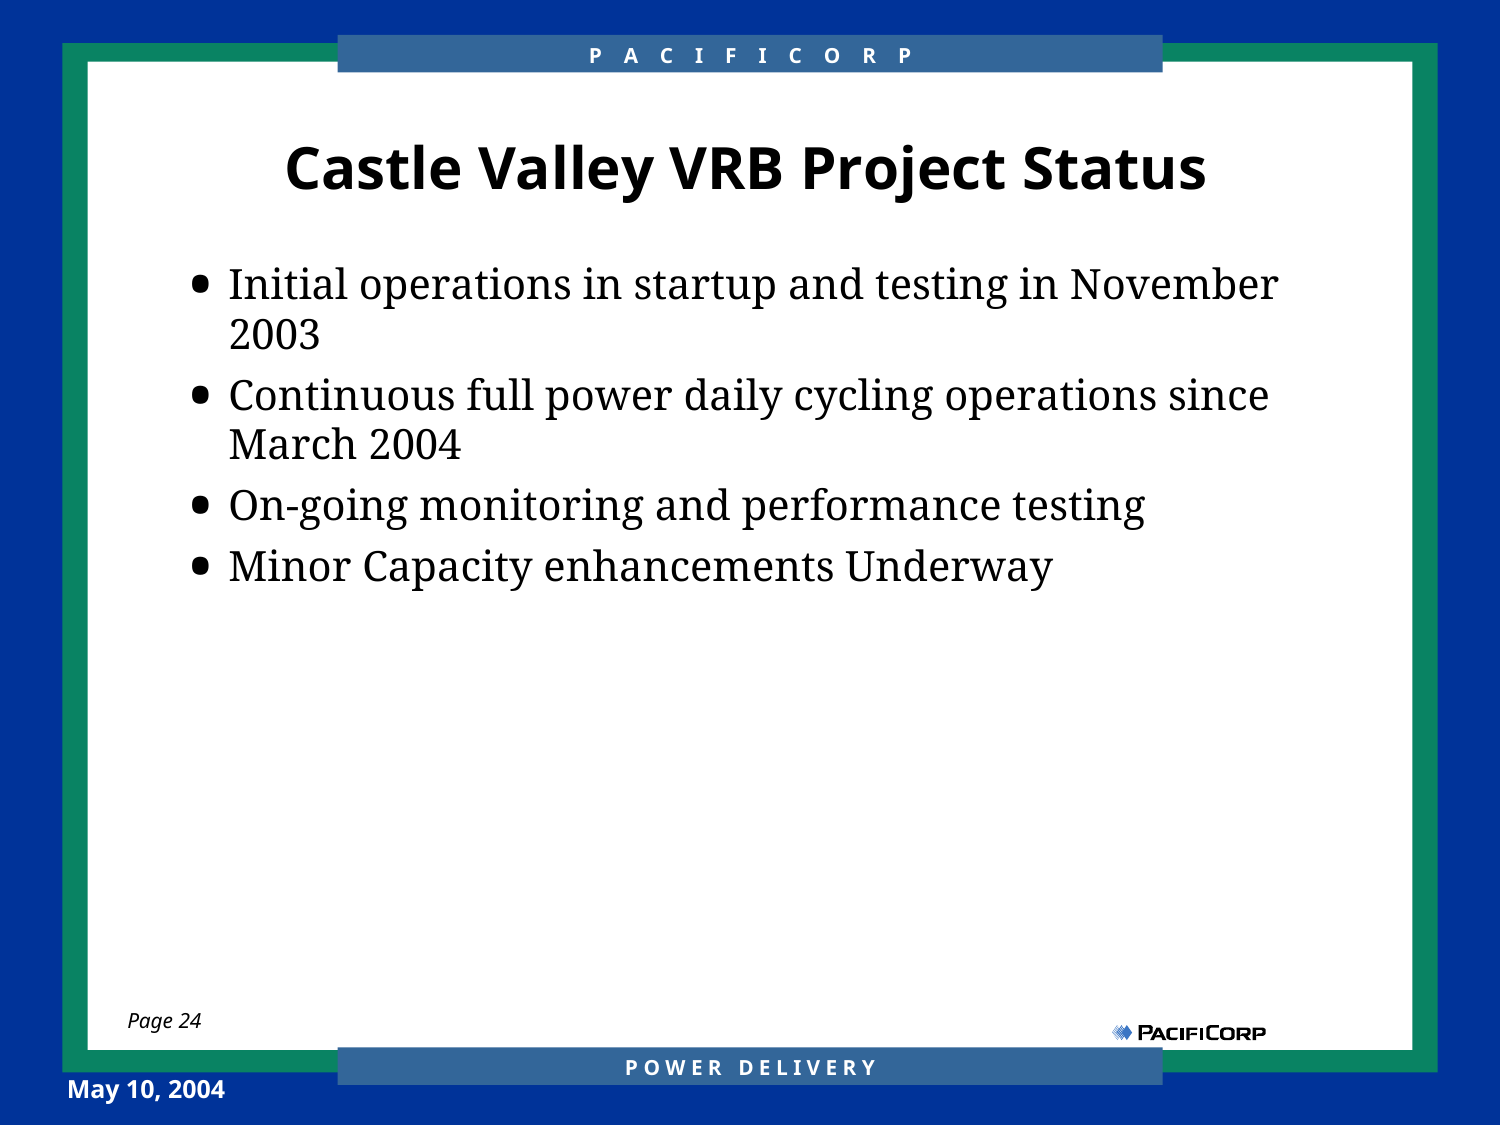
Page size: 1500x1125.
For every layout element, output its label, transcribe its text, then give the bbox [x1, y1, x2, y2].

title Castle Valley VRB Project Status [89, 122, 1403, 211]
list Initial operations in startup and testing in November 2003 Continuous full power daily cycling operations since March 2004 On-going monitoring and performance testing Minor Capacity enhancements Underway [174, 249, 1388, 1000]
